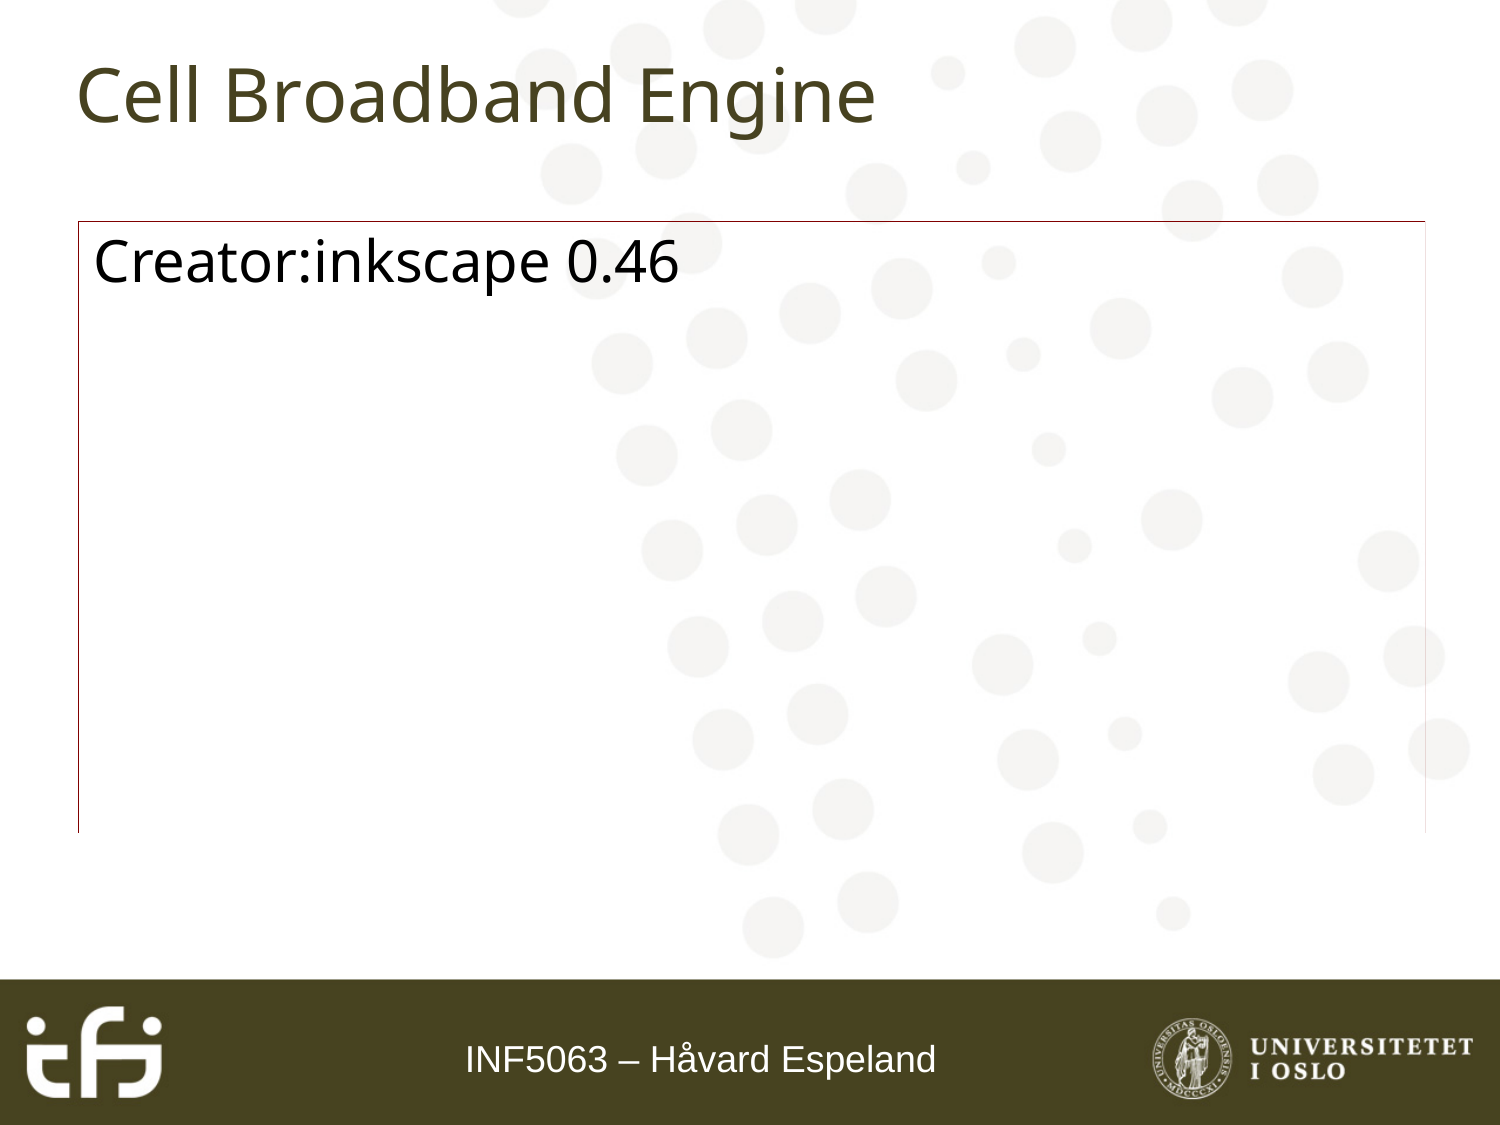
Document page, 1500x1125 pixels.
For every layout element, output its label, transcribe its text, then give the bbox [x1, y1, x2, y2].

title Cell Broadband Engine [75, 40, 1426, 146]
picture [0, 0, 1500, 1125]
